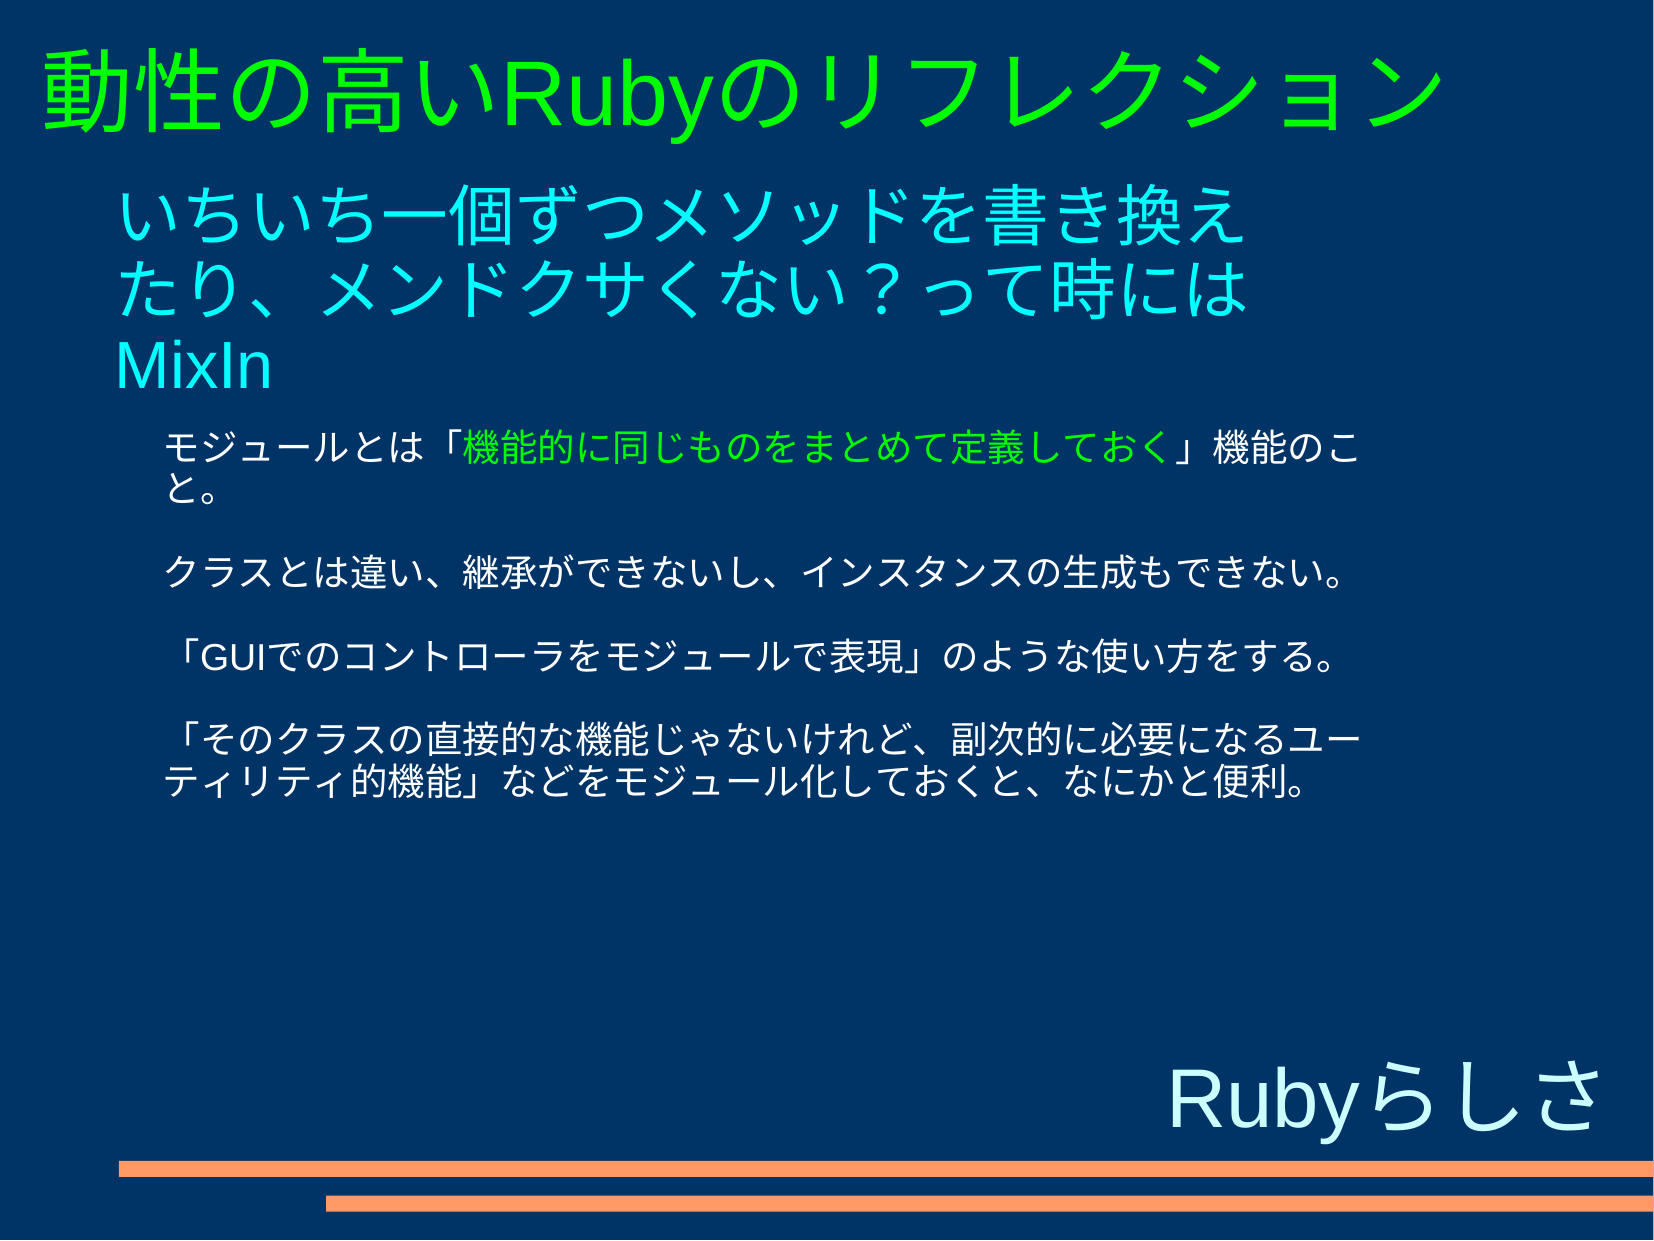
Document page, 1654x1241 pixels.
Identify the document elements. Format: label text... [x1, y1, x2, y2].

text_box 動性の高いRubyのリフレクション [27, 30, 1654, 148]
text_box Rubyらしさ [1151, 1040, 1647, 1148]
text_box いちいち一個ずつメソッドを書き換えたり、メンドクサくない？って時にはMixIn [100, 168, 1329, 325]
text_box モジュールとは「機能的に同じものをまとめて定義しておく」機能のこと。 クラスとは違い、継承ができないし、インスタンスの生成もできない。 「GUIでのコントローラをモジュールで表現」のような使い方をする。 「そのクラスの直接的な機能じゃないけれど、副次的に必要になるユーティリティ的機能」などをモジュール化しておくと、なにかと便利。 [147, 417, 1396, 780]
